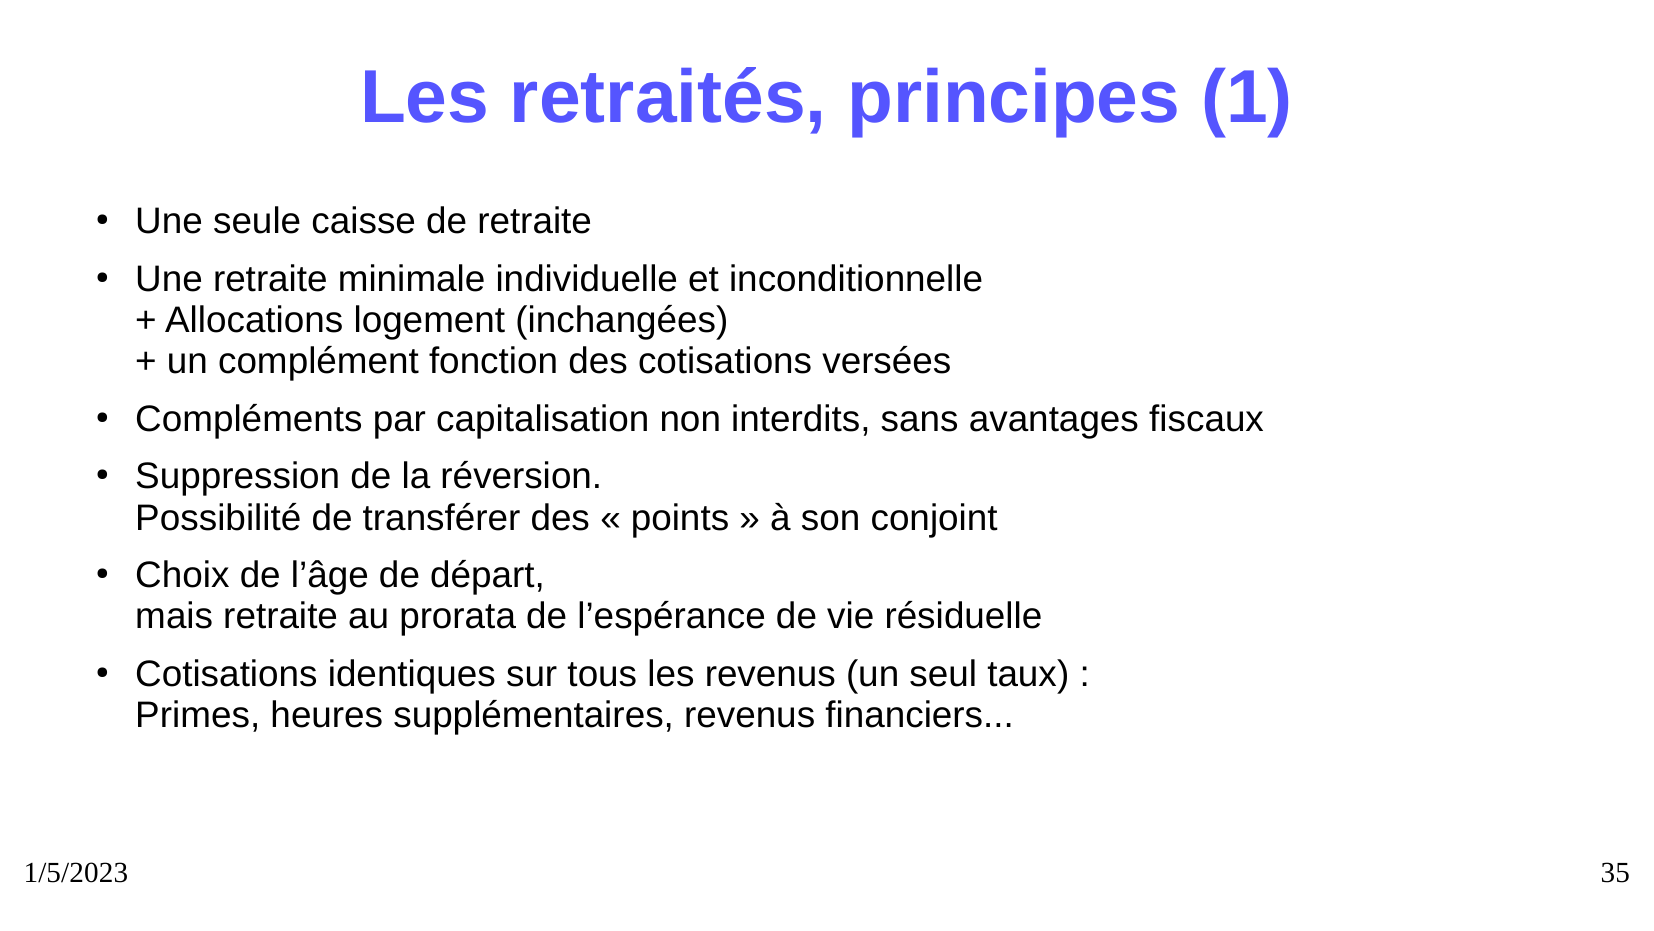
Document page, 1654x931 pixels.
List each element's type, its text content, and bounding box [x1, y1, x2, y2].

title Les retraités, principes (1) [82, 37, 1571, 156]
list Une seule caisse de retraite Une retraite minimale individuelle et inconditionnelle + Allocations logement (inchangées) + un complément fonction des cotisations versées Compléments par capitalisation non interdits, sans avantages fiscaux Suppression de la réversion. Possibilité de transférer des « points » à son conjoint Choix de l’âge de départ, mais retraite au prorata de l’espérance de vie résiduelle Cotisations identiques sur tous les revenus (un seul taux) : Primes, heures supplémentaires, revenus financiers... [82, 199, 1571, 740]
